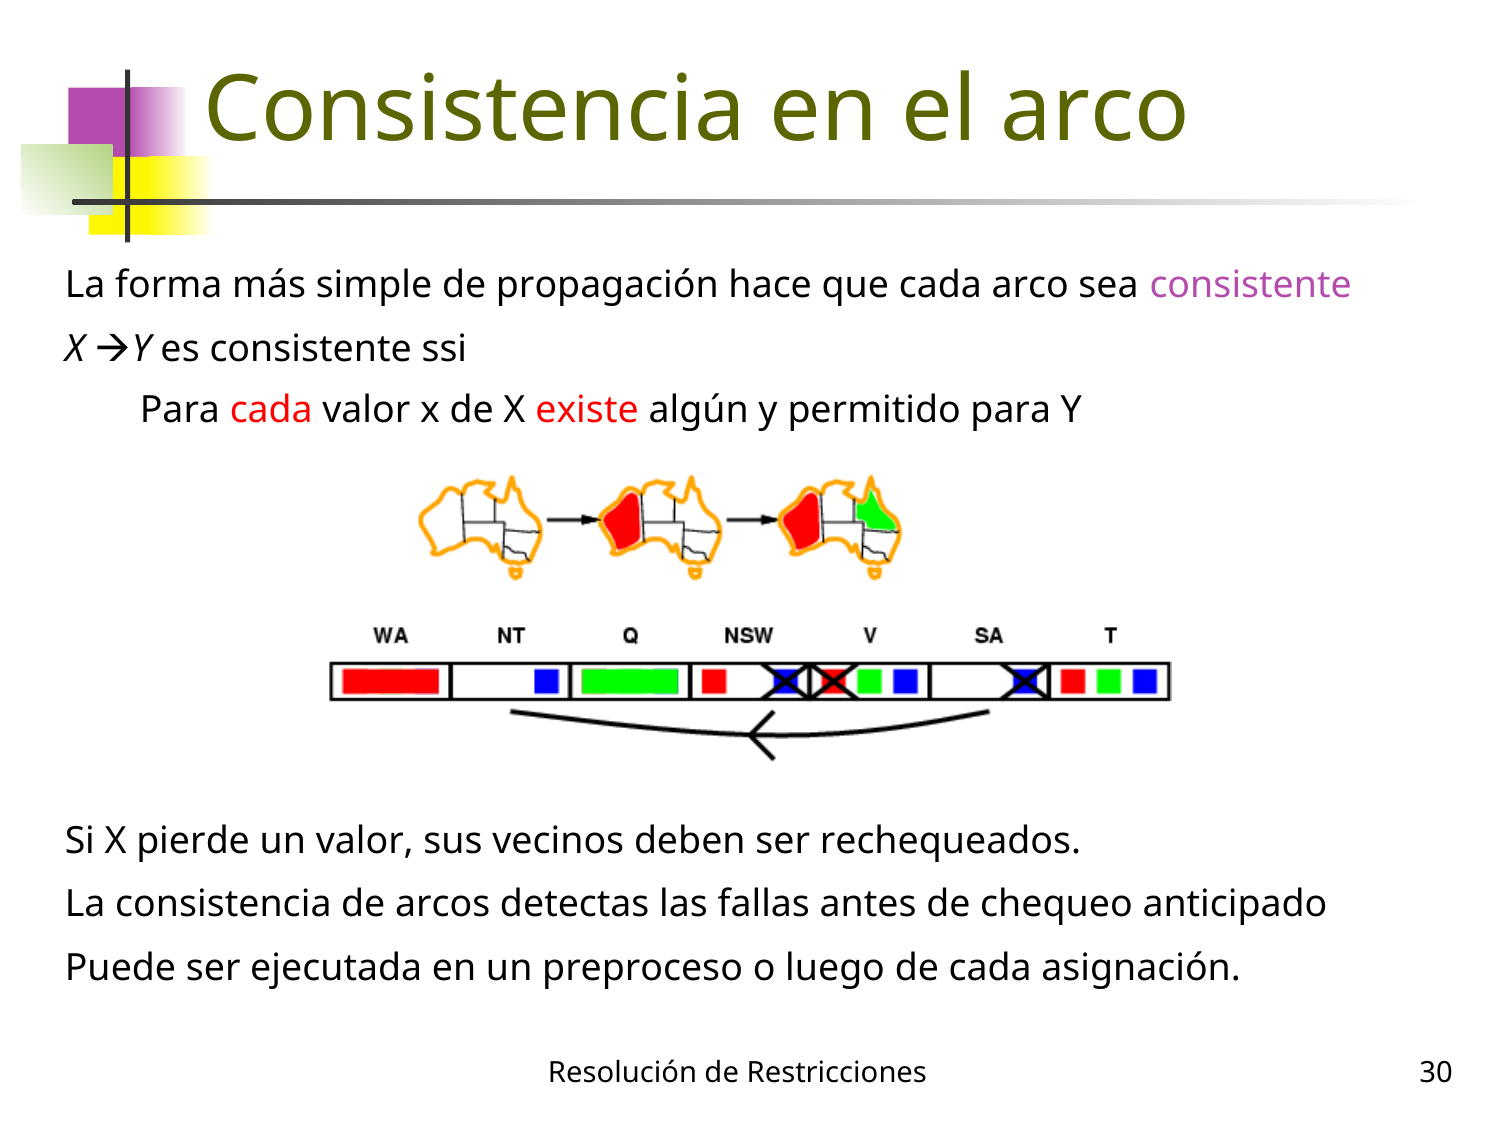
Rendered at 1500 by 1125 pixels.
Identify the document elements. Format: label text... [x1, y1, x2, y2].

picture [328, 474, 1172, 765]
list La forma más simple de propagación hace que cada arco sea consistente X Y es consistente ssi Para cada valor x de X existe algún y permitido para Y Si X pierde un valor, sus vecinos deben ser rechequeados. La consistencia de arcos detectas las fallas antes de chequeo anticipado Puede ser ejecutada en un preproceso o luego de cada asignación. [50, 249, 1469, 1007]
title Consistencia en el arco [188, 35, 1468, 175]
